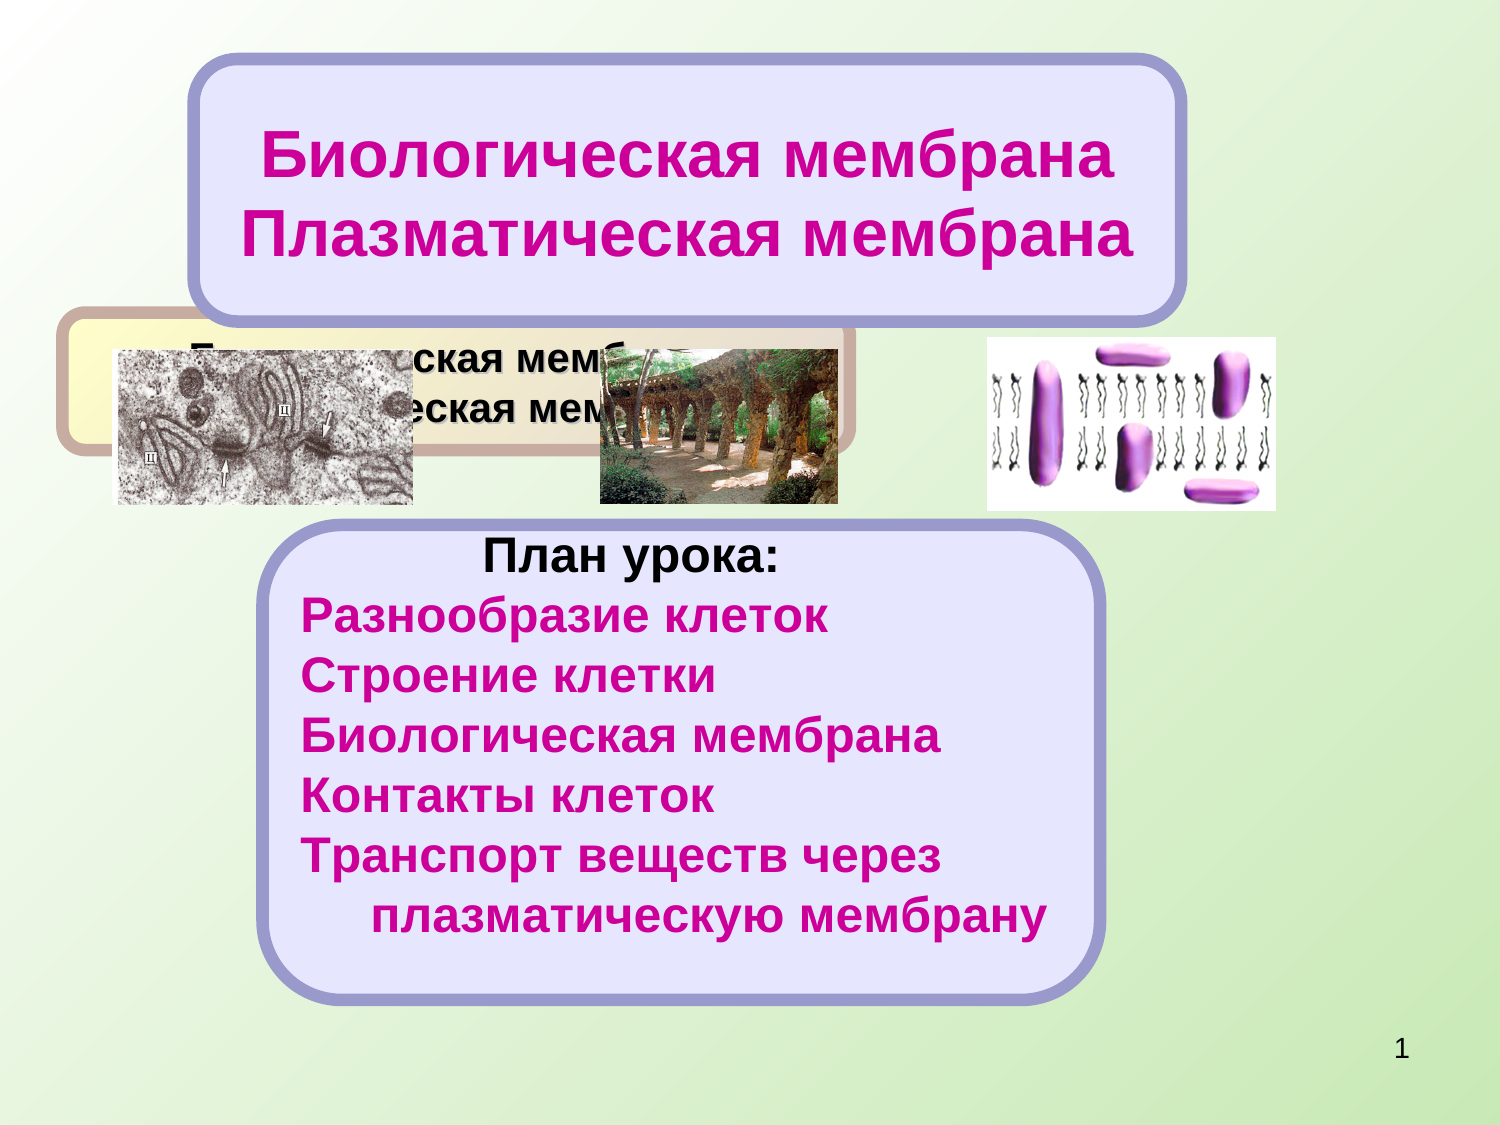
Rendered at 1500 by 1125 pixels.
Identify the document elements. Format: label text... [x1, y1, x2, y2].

text_box План урока: Разнообразие клеток Строение клетки Биологическая мембрана Контакты клеток Транспорт веществ через плазматическую мембрану [262, 524, 1101, 1000]
picture [987, 337, 1276, 511]
text_box Биологическая мембрана Плазматическая мембрана [193, 58, 1182, 322]
picture [112, 349, 413, 505]
picture [600, 349, 838, 504]
text_box Биологическая мембрана Плазматическая мембрана [62, 312, 850, 451]
